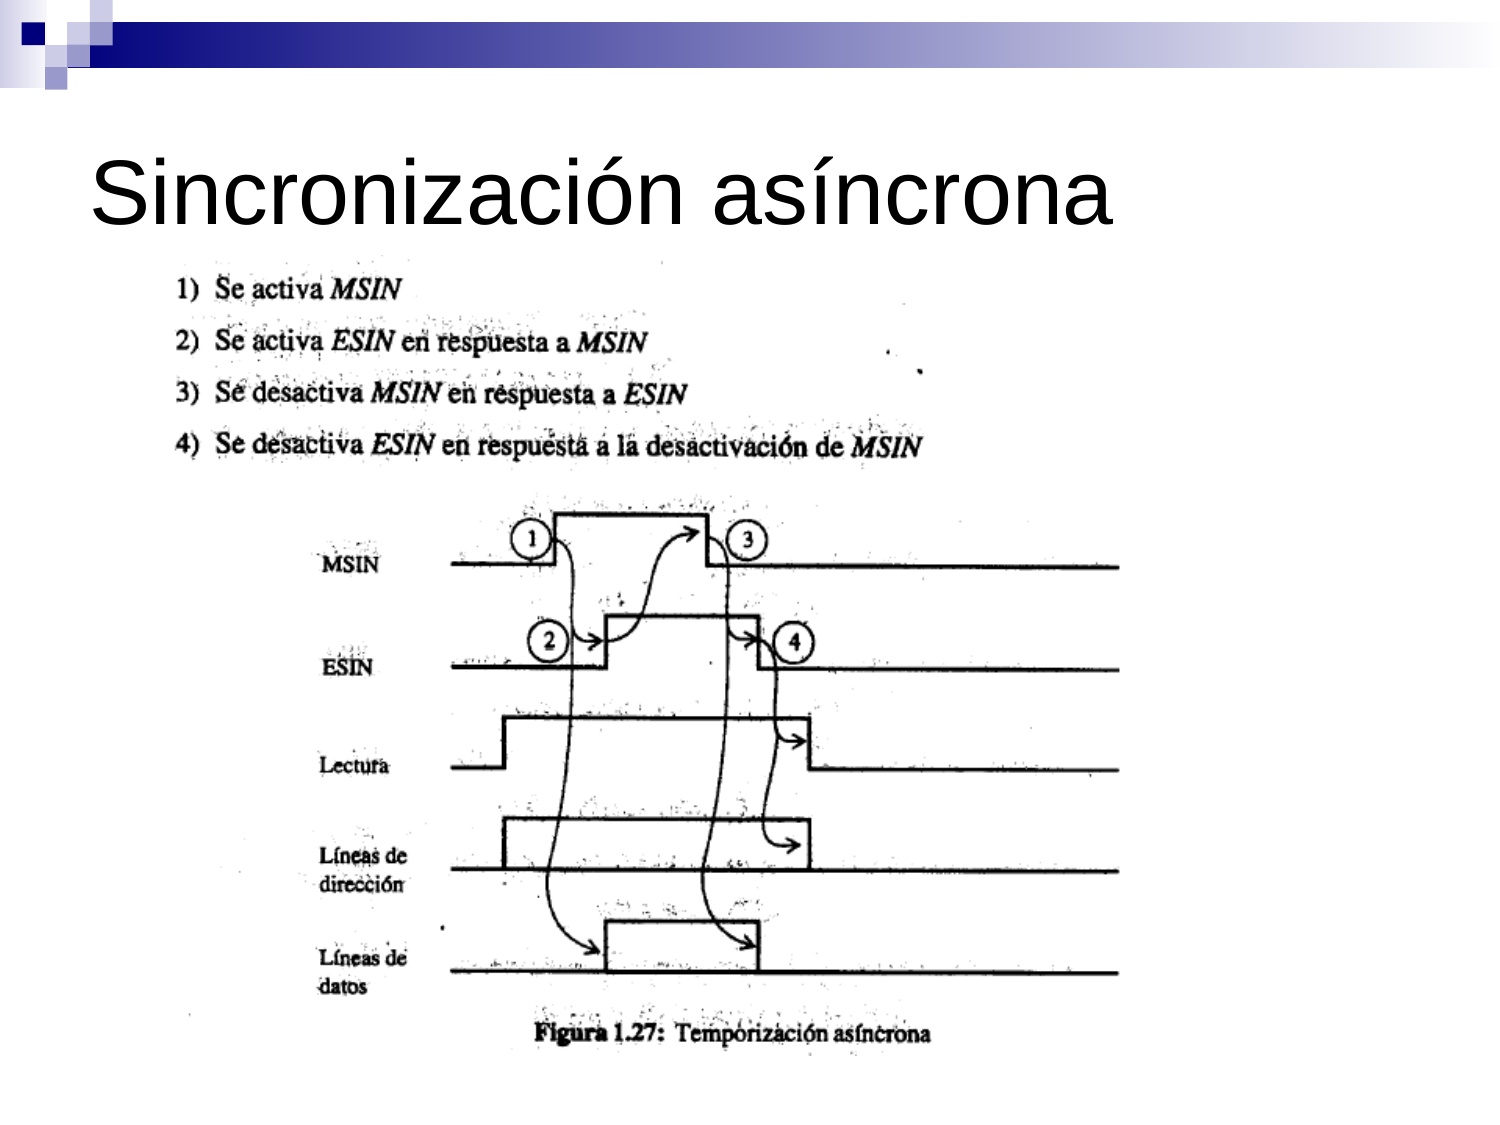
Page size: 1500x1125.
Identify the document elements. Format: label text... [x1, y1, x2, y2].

picture [147, 255, 1176, 1056]
title Sincronización asíncrona [75, 75, 1426, 301]
